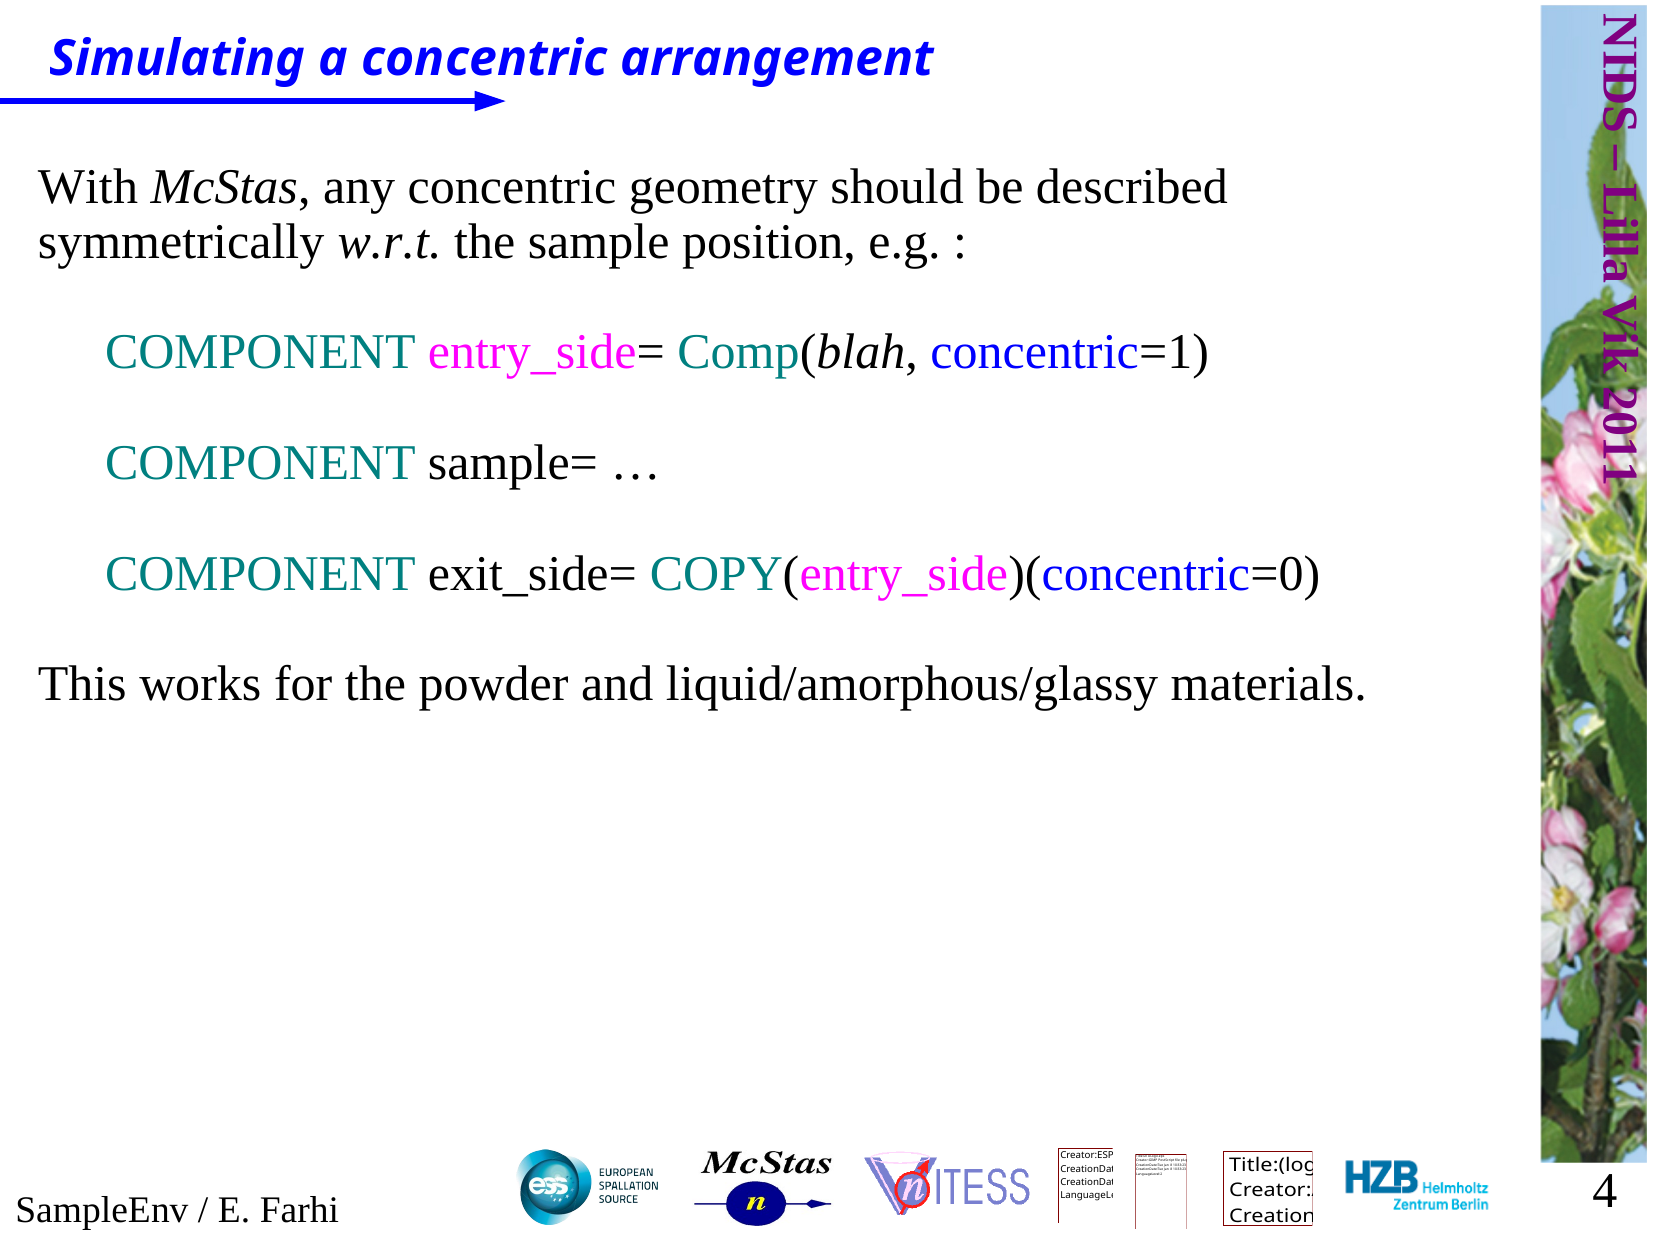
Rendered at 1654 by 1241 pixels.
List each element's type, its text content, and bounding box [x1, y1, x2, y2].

text_box Simulating a concentric arrangement [49, 21, 1024, 91]
picture [692, 1150, 834, 1226]
picture [1323, 1145, 1526, 1221]
picture [516, 1149, 658, 1225]
text_box With McStas, any concentric geometry should be described symmetrically w.r.t. the sample position, e.g. : COMPONENT entry_side= Comp(blah, concentric=1) COMPONENT sample= … COMPONENT exit_side= COPY(entry_side)(concentric=0) This works for the powder and liquid/amorphous/glassy materials. [37, 158, 1429, 712]
picture [1542, 6, 1646, 1162]
picture [858, 1145, 1037, 1221]
picture [529, 1164, 573, 1209]
